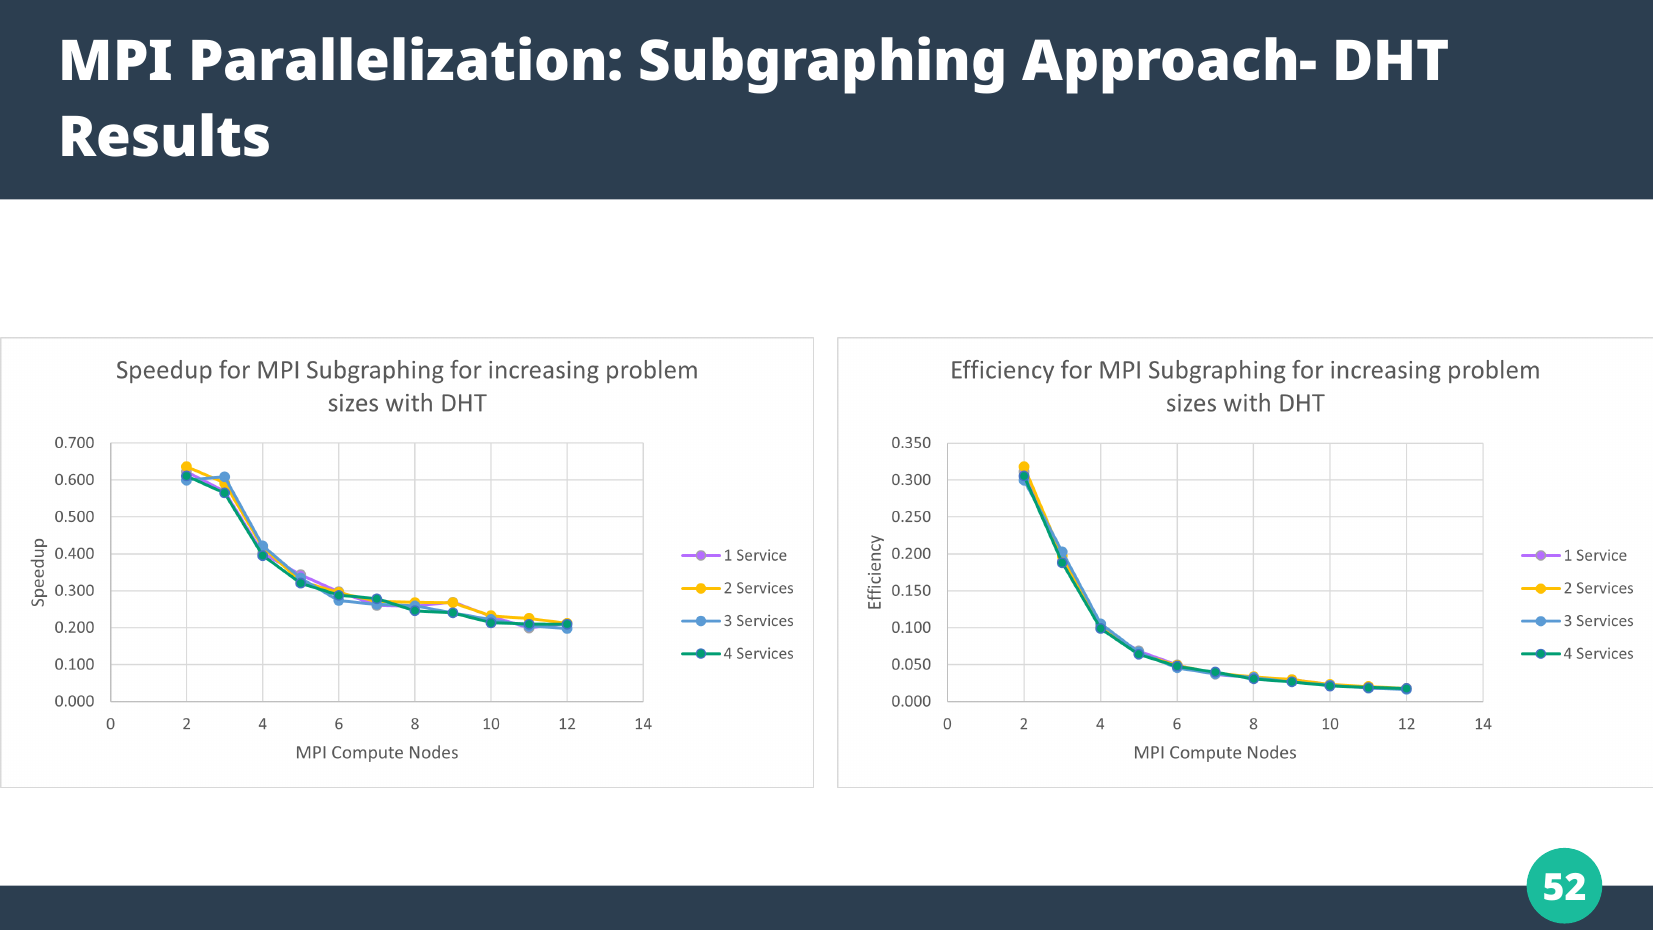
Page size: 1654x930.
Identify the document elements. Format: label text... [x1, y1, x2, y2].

picture [837, 337, 1653, 788]
title MPI Parallelization: Subgraphing Approach- DHT Results [58, 37, 1594, 156]
picture [0, 337, 814, 788]
